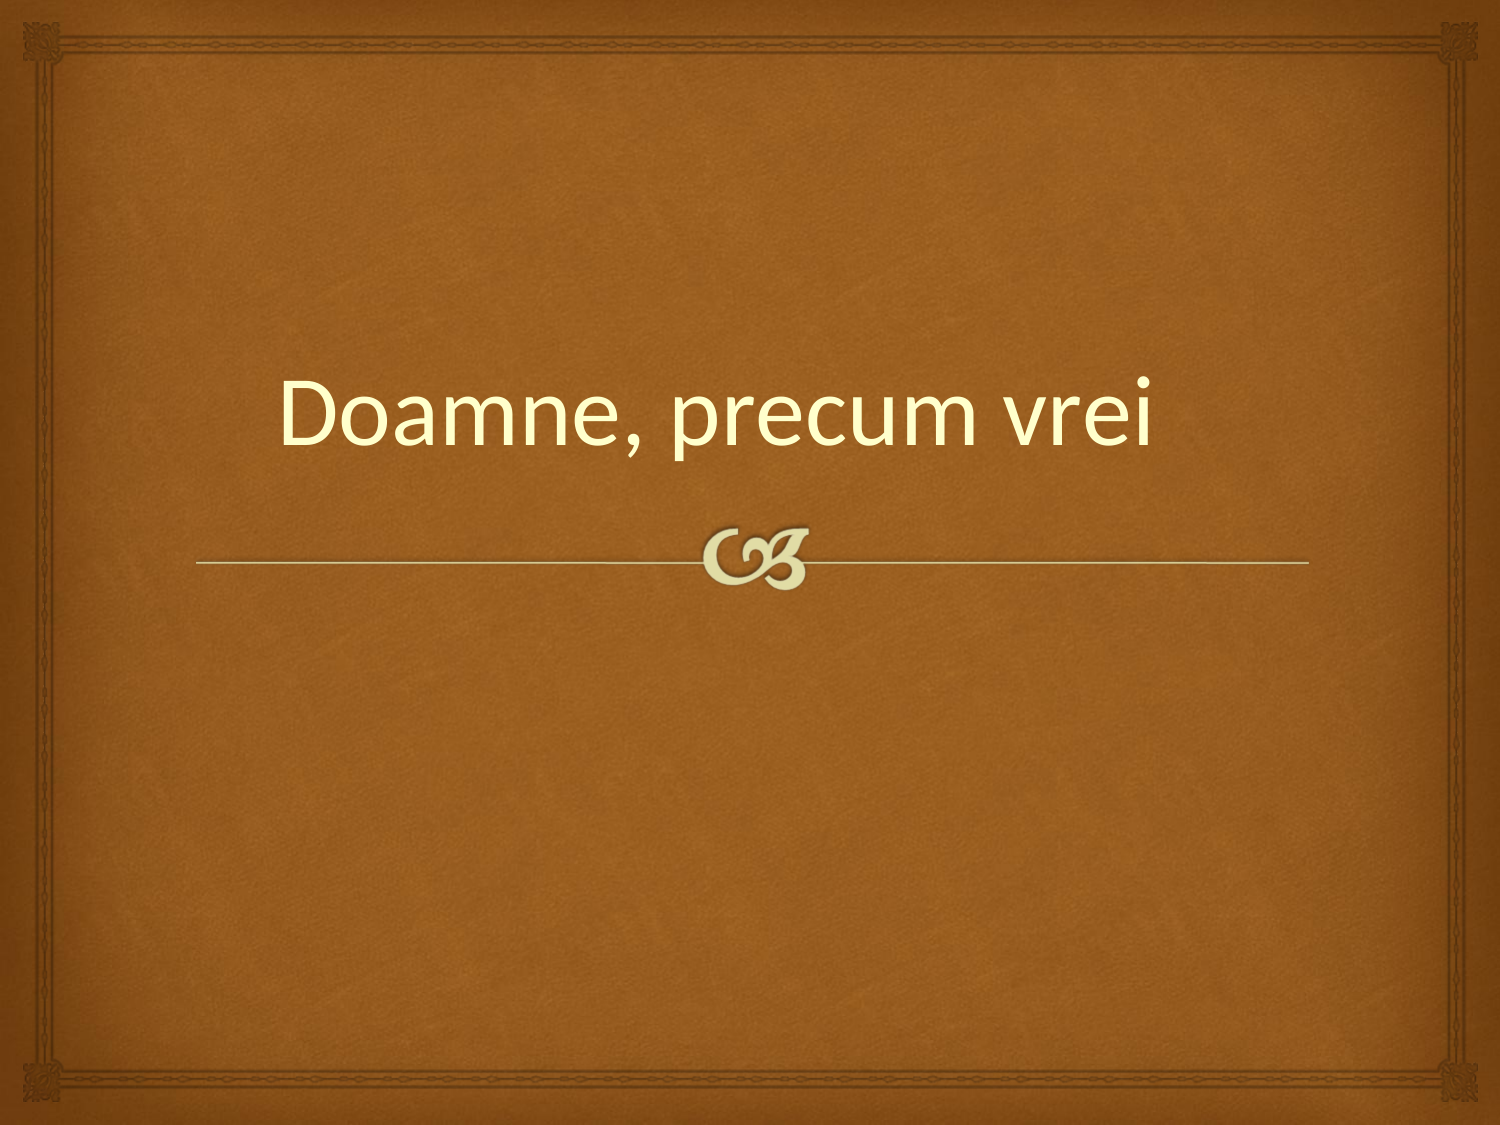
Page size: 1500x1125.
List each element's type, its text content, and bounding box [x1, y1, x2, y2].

picture [0, 0, 1500, 1125]
text_box Doamne, precum vrei [262, 337, 1172, 473]
